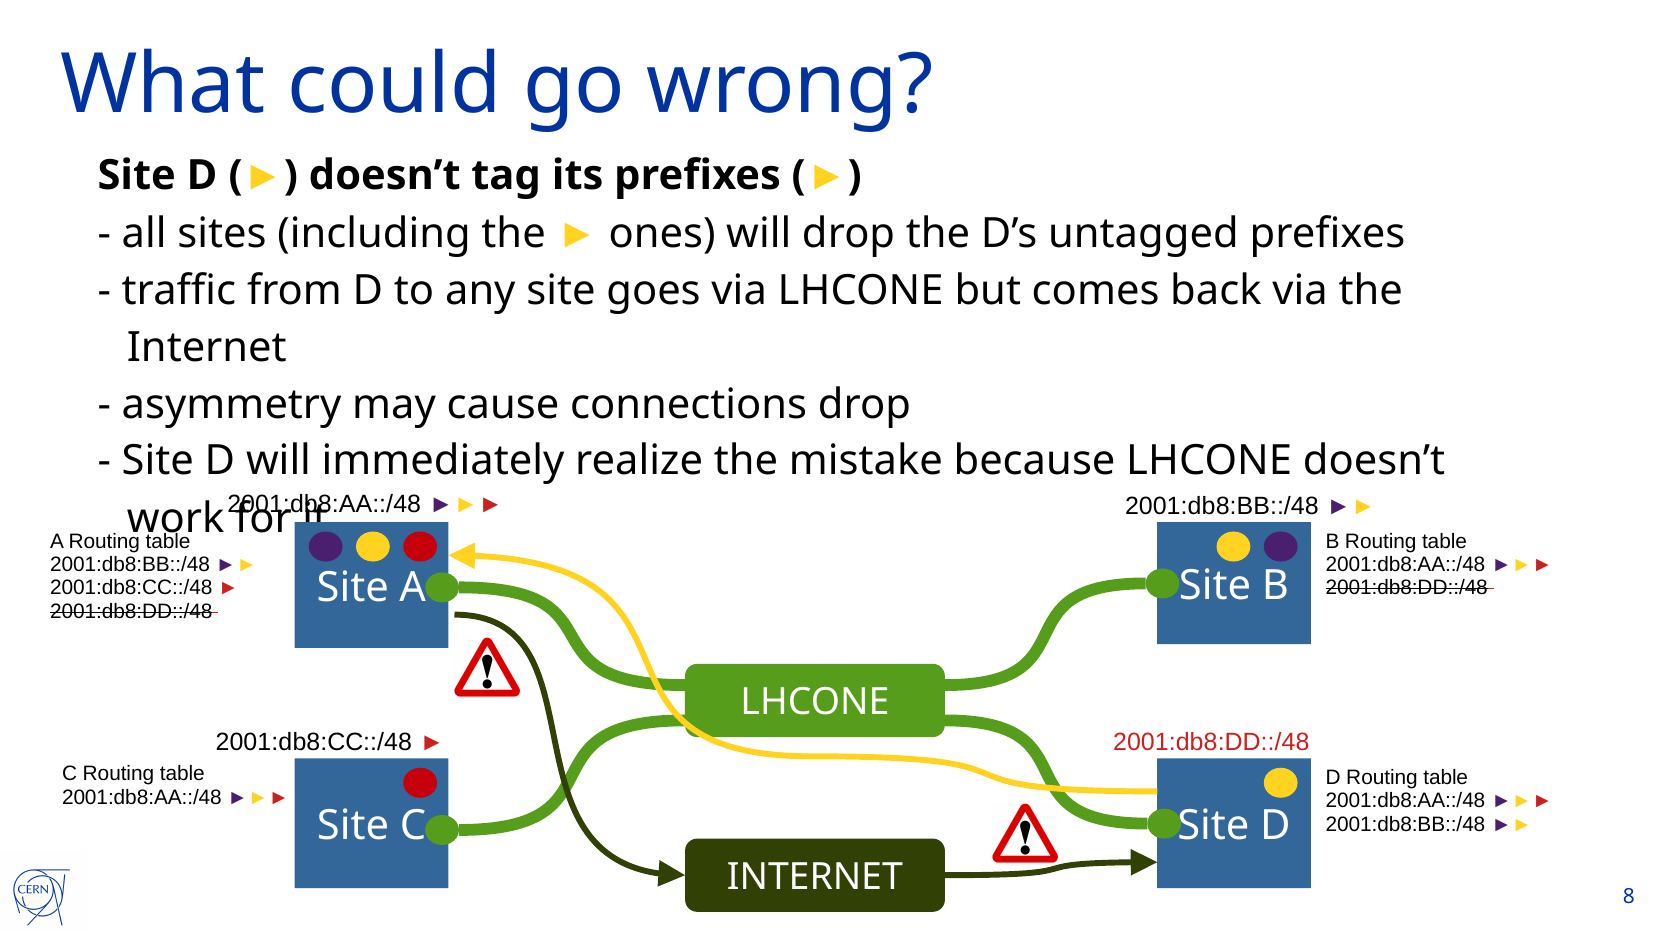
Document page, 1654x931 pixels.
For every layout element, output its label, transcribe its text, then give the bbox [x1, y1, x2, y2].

text_box [1216, 532, 1251, 562]
text_box [1148, 808, 1182, 839]
text_box B Routing table 2001:db8:AA::/48 ►►► 2001:db8:DD::/48 [1310, 522, 1654, 607]
text_box [425, 572, 460, 603]
text_box [308, 539, 343, 562]
picture [0, 850, 127, 931]
text_box INTERNET [685, 838, 945, 912]
text_box Site C [294, 778, 449, 889]
picture [992, 803, 1058, 863]
text_box Site D (►) doesn’t tag its prefixes (►) - all sites (including the ► ones) will drop the D’s untagged prefixes - traffic from D to any site goes via LHCONE but comes back via the Internet - asymmetry may cause connections drop - Site D will immediately realize the mistake because LHCONE doesn’t work for it [82, 137, 1542, 498]
text_box Site D [1157, 778, 1310, 889]
text_box [403, 539, 438, 562]
text_box [425, 814, 459, 846]
text_box [1145, 568, 1180, 599]
text_box [355, 539, 390, 562]
text_box A Routing table 2001:db8:BB::/48 ►► 2001:db8:CC::/48 ► 2001:db8:DD::/48 [35, 522, 284, 631]
text_box 2001:db8:BB::/48 ►► [1110, 484, 1465, 532]
text_box [1263, 778, 1298, 798]
text_box 2001:db8:DD::/48 [1098, 720, 1453, 778]
text_box Site A [294, 539, 449, 648]
text_box LHCONE [685, 728, 699, 738]
text_box LHCONE [684, 663, 945, 738]
text_box D Routing table 2001:db8:AA::/48 ►►► 2001:db8:BB::/48 ►► [1310, 758, 1654, 890]
text_box [403, 778, 438, 798]
text_box 2001:db8:CC::/48 ► [200, 720, 556, 778]
text_box 2001:db8:AA::/48 ►►► [212, 482, 567, 539]
text_box Site B [1157, 532, 1311, 645]
text_box [1263, 532, 1298, 562]
text_box C Routing table 2001:db8:AA::/48 ►►► [47, 754, 402, 886]
title What could go wrong? [60, 23, 1528, 174]
picture [454, 637, 520, 697]
